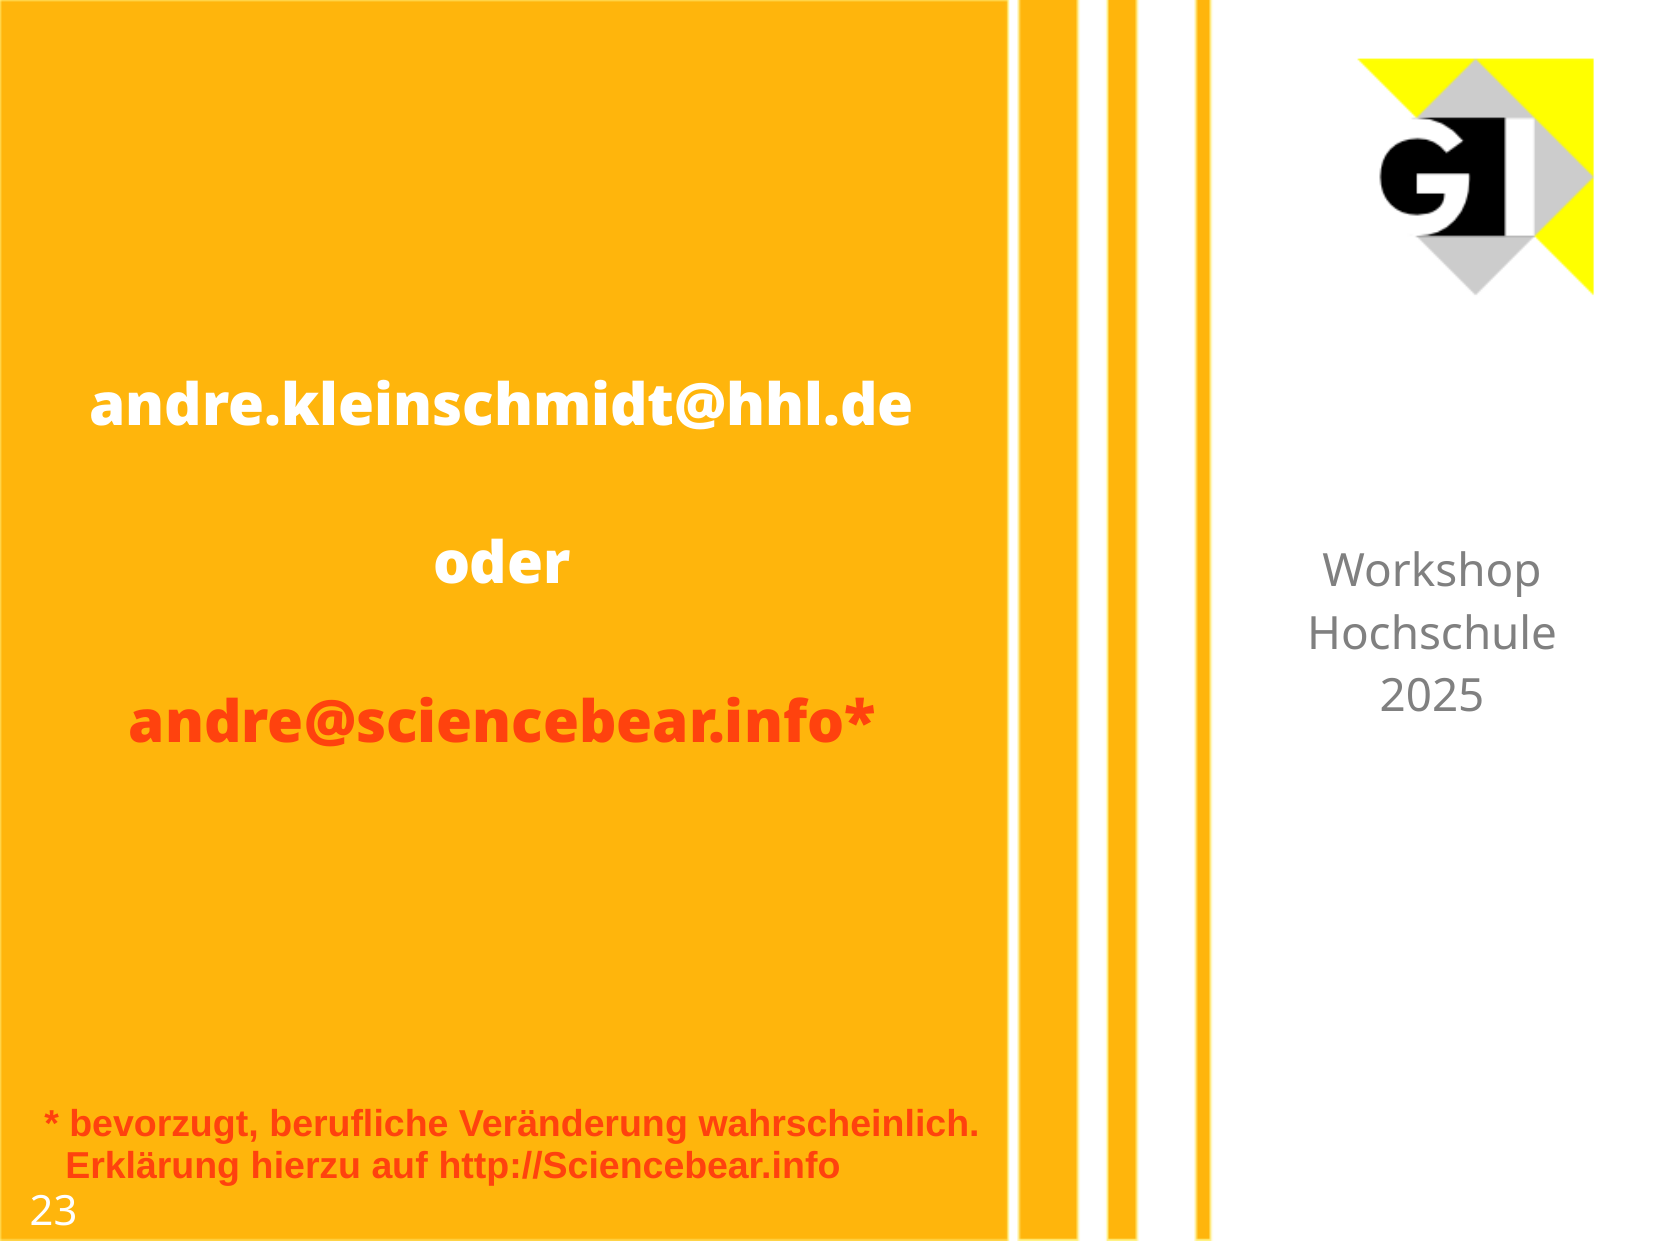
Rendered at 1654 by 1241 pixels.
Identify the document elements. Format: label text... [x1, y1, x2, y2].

title andre.kleinschmidt@hhl.de oder andre@sciencebear.info* [29, 29, 975, 1093]
text_box Workshop Hochschule 2025 [1240, 29, 1625, 1234]
picture [0, 0, 1653, 1241]
text_box * bevorzugt, berufliche Veränderung wahrscheinlich. Erklärung hierzu auf http://Sciencebear.info [29, 1094, 1004, 1196]
